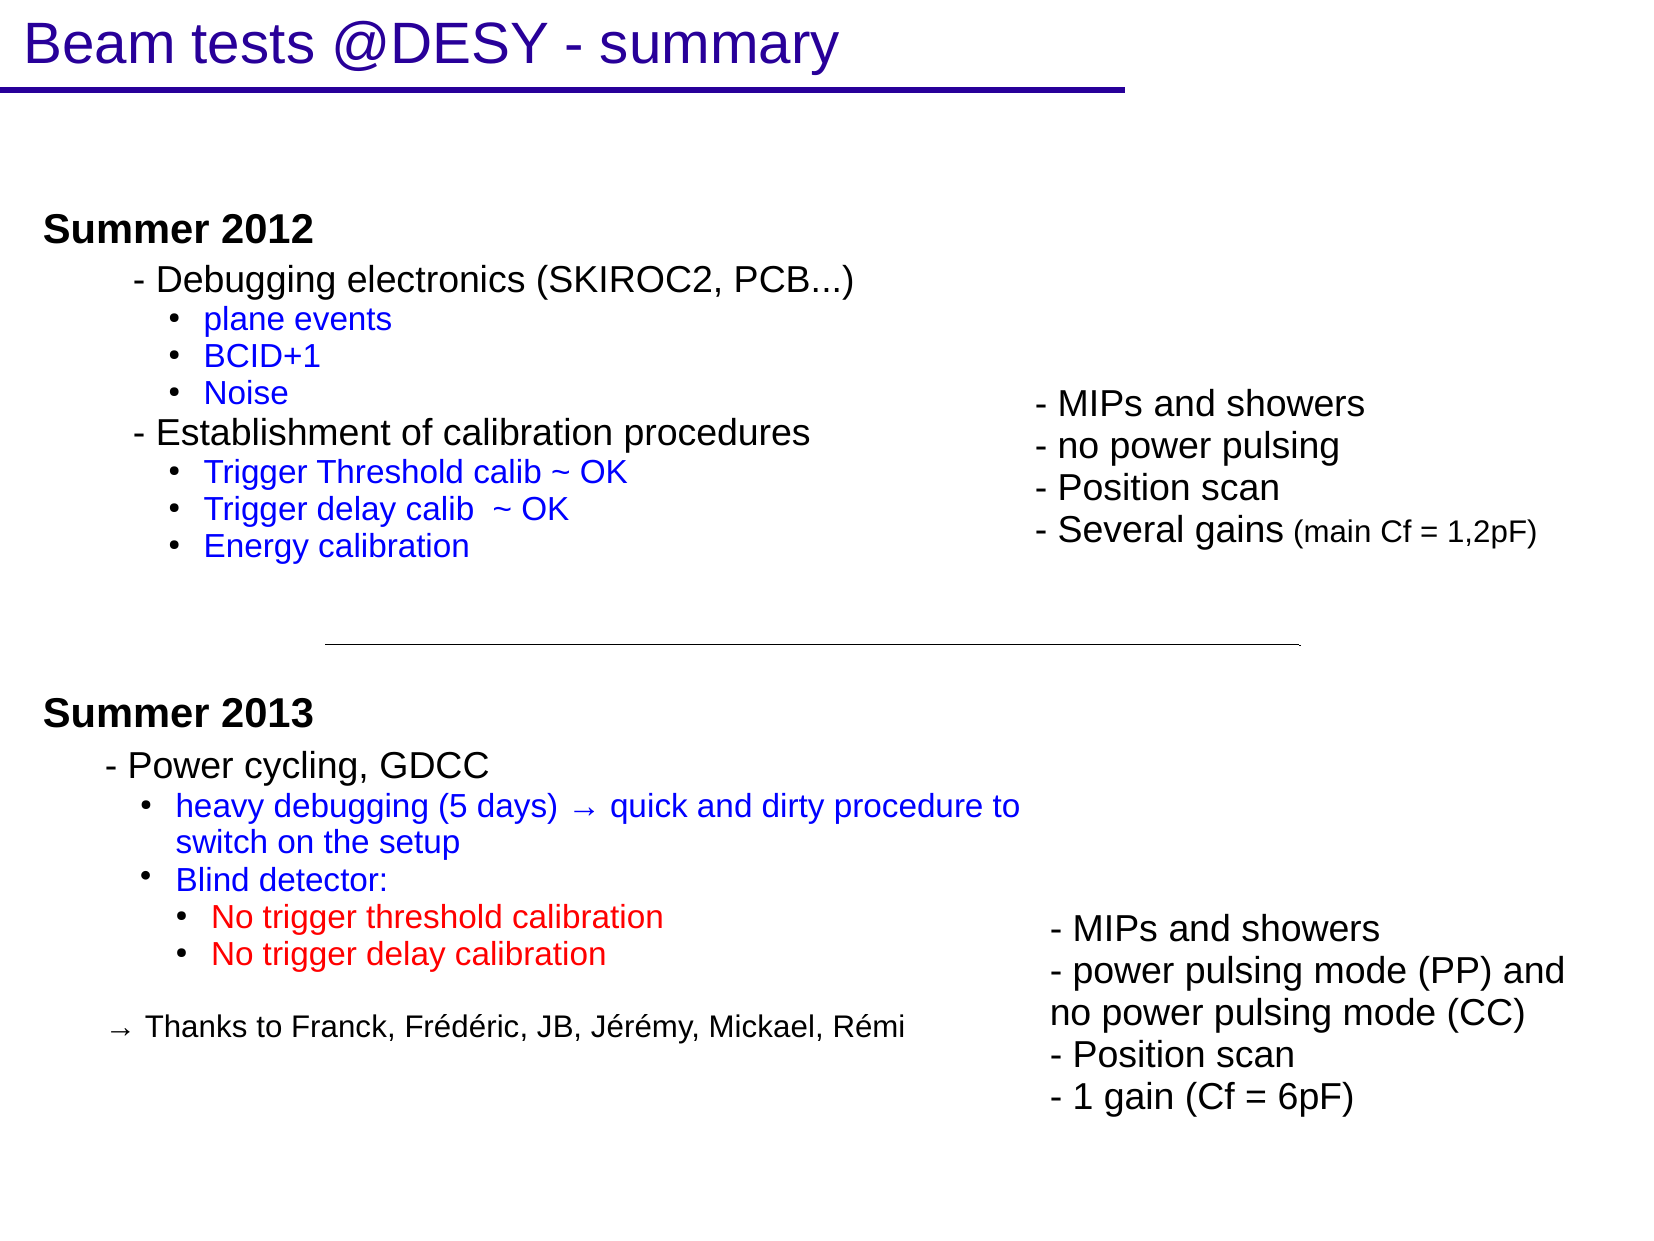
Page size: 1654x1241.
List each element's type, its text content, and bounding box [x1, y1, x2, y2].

text_box - Power cycling, GDCC heavy debugging (5 days) → quick and dirty procedure to switch on the setup Blind detector: No trigger threshold calibration No trigger delay calibration → Thanks to Franck, Frédéric, JB, Jérémy, Mickael, Rémi [90, 737, 1111, 1095]
title Beam tests @DESY - summary [23, 10, 1512, 76]
text_box Summer 2012 Summer 2013 [28, 198, 330, 793]
text_box - MIPs and showers - power pulsing mode (PP) and no power pulsing mode (CC) - Position scan - 1 gain (Cf = 6pF) [1035, 899, 1606, 1126]
text_box - MIPs and showers - no power pulsing - Position scan - Several gains (main Cf = 1,2pF) [1020, 375, 1591, 559]
text_box - Debugging electronics (SKIROC2, PCB...) plane events BCID+1 Noise - Establishment of calibration procedures Trigger Threshold calib ~ OK Trigger delay calib ~ OK Energy calibration [118, 250, 871, 645]
